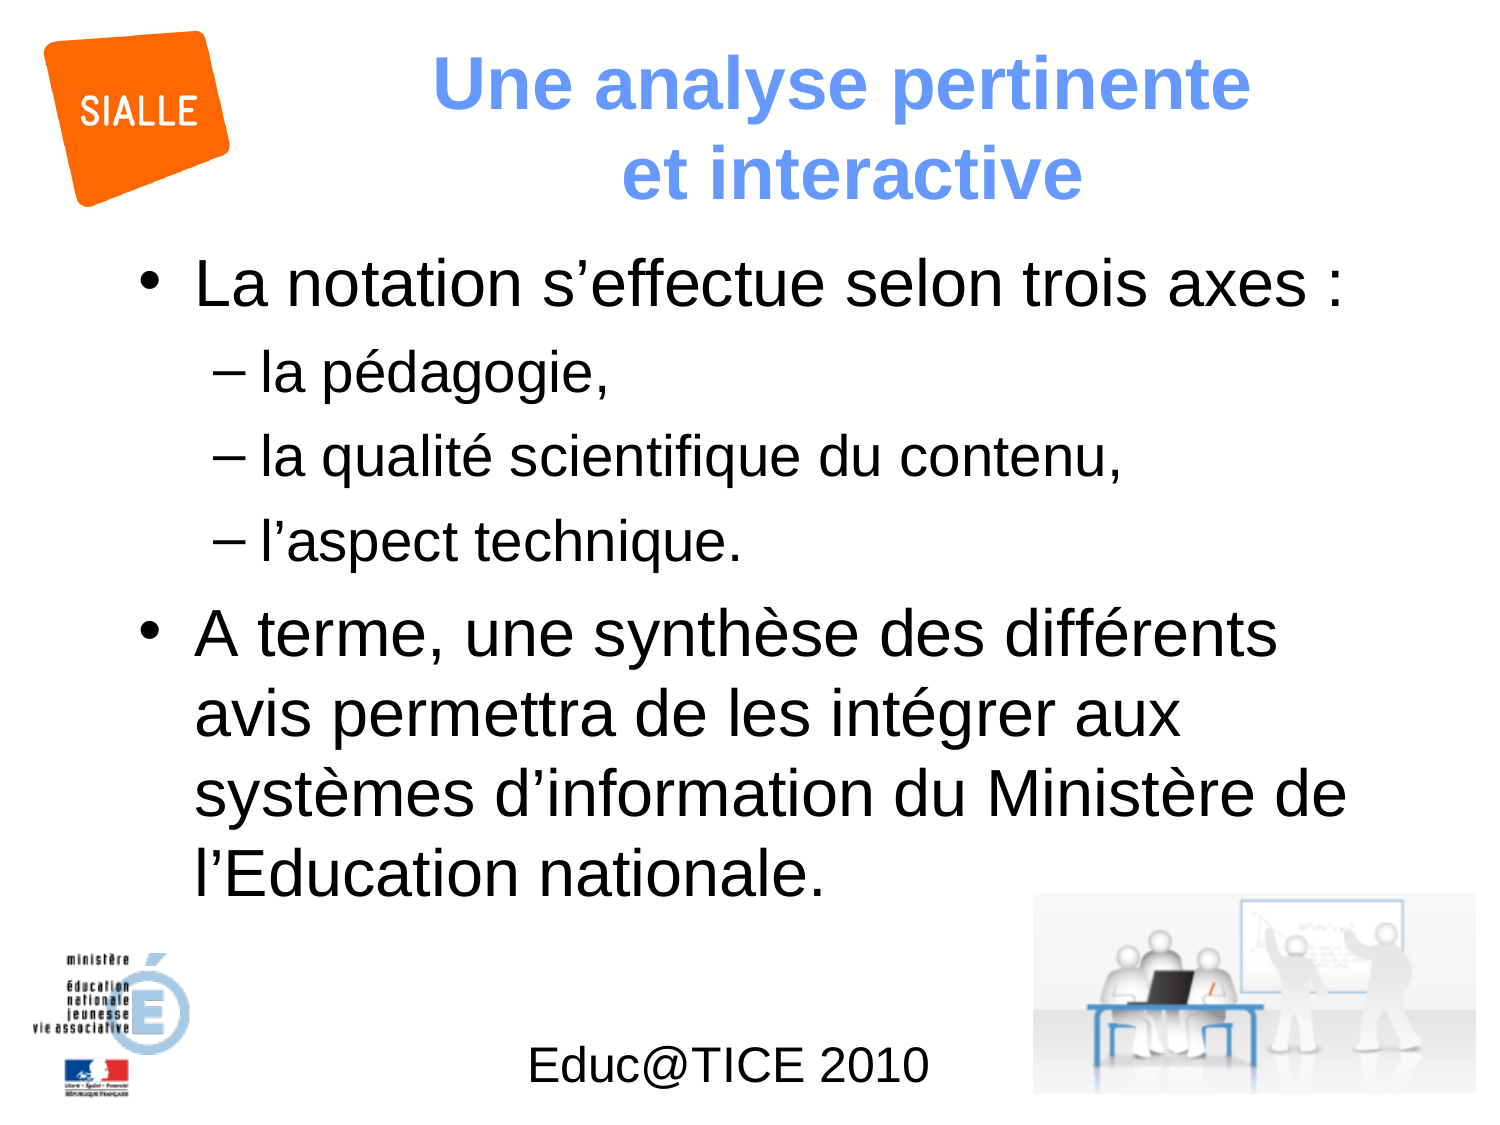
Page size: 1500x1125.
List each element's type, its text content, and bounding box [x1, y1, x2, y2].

title Une analyse pertinente et interactive [242, 27, 1464, 223]
picture [1033, 893, 1476, 1094]
list La notation s’effectue selon trois axes : la pédagogie, la qualité scientifique du contenu, l’aspect technique. A terme, une synthèse des différents avis permettra de les intégrer aux systèmes d’information du Ministère de l’Education nationale. [123, 231, 1374, 1087]
picture [41, 30, 231, 211]
picture [29, 953, 195, 1098]
